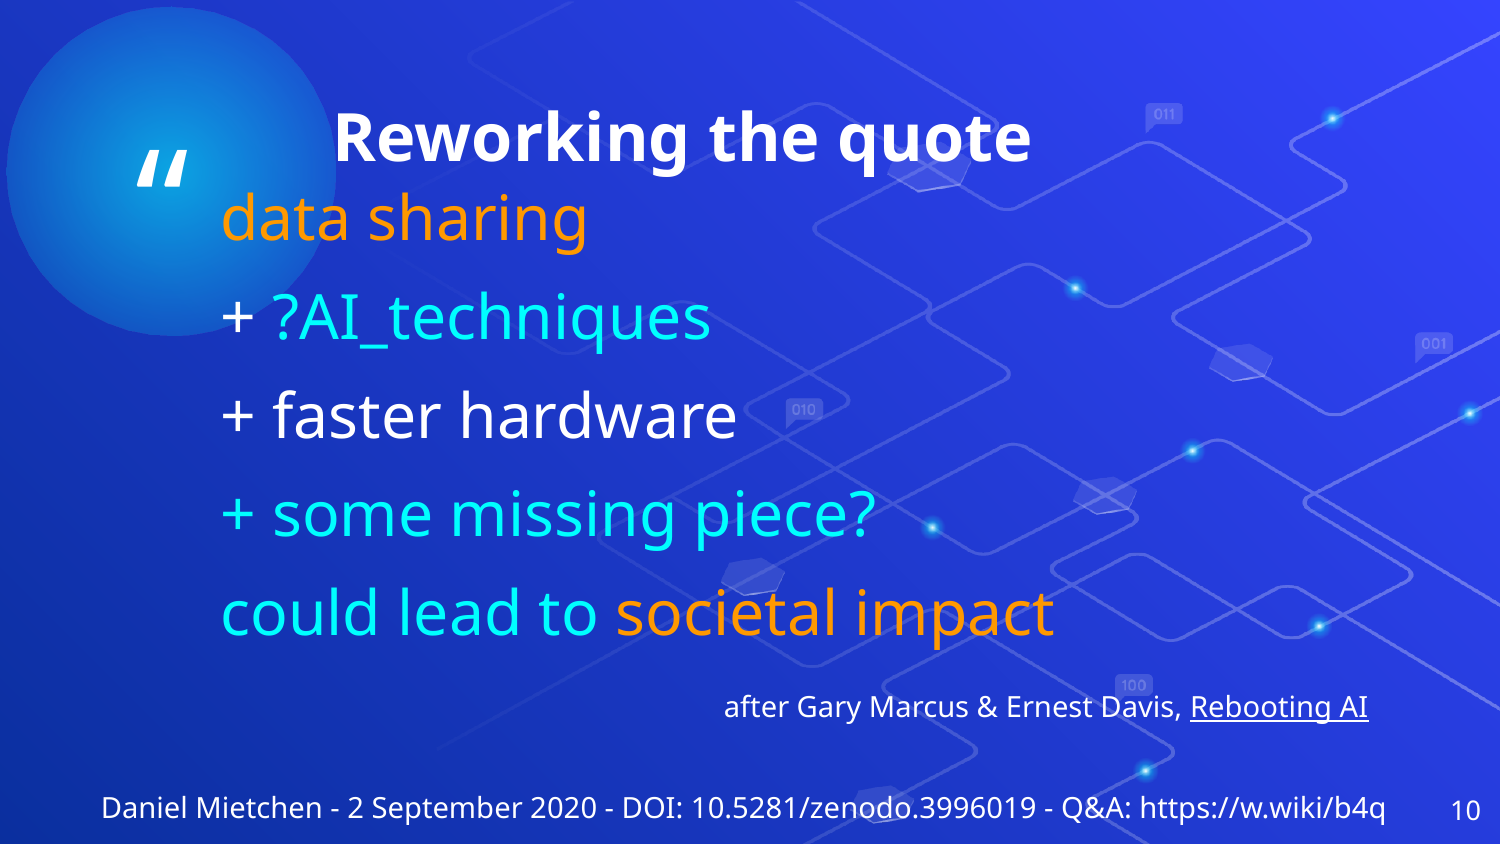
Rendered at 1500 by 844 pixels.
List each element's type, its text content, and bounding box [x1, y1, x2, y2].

title Reworking the quote [332, 33, 1320, 175]
slide_number 1 [1391, 779, 1482, 844]
list data sharing + ?AI_techniques + faster hardware + some missing piece? could lead to societal impact [220, 167, 1120, 584]
text_box after Gary Marcus & Ernest Davis, Rebooting AI [708, 673, 1384, 768]
picture [0, 0, 1500, 844]
text_box Daniel Mietchen - 2 September 2020 - DOI: 10.5281/zenodo.3996019 - Q&A: https://w.wiki/b4q [18, 774, 1471, 832]
